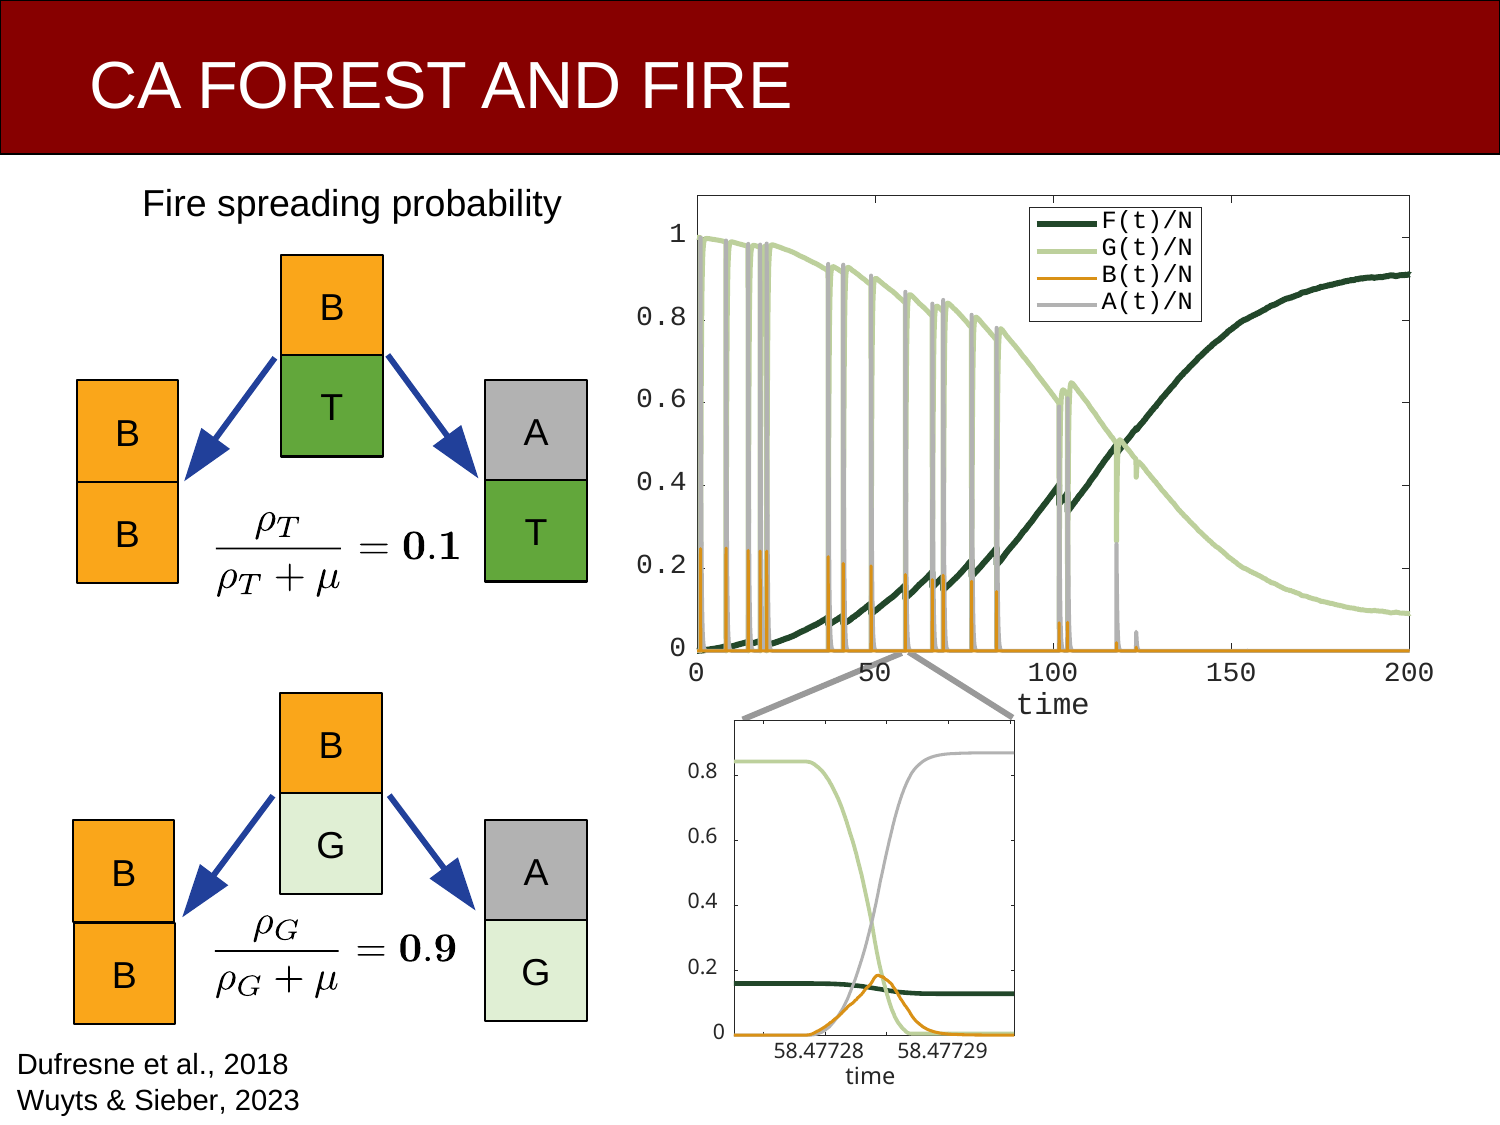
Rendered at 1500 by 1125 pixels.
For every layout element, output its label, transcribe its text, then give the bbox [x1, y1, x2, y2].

text_box [215, 511, 459, 597]
title CA FOREST AND FIRE [74, 3, 1425, 160]
text_box Fire spreading probability [127, 171, 577, 232]
text_box G [485, 919, 587, 1022]
text_box B [73, 820, 175, 922]
text_box B [281, 254, 383, 355]
text_box T [485, 480, 577, 582]
picture [577, 152, 1498, 1093]
text_box Dufresne et al., 2018 Wuyts & Sieber, 2023 [2, 1038, 442, 1125]
text_box T [281, 355, 383, 457]
text_box [214, 915, 456, 999]
text_box A [485, 819, 587, 919]
text_box B [76, 481, 179, 584]
text_box [0, 0, 1500, 154]
text_box B [73, 922, 175, 1025]
text_box A [485, 379, 577, 480]
text_box B [77, 380, 179, 481]
text_box G [280, 793, 382, 895]
text_box B [280, 692, 382, 793]
